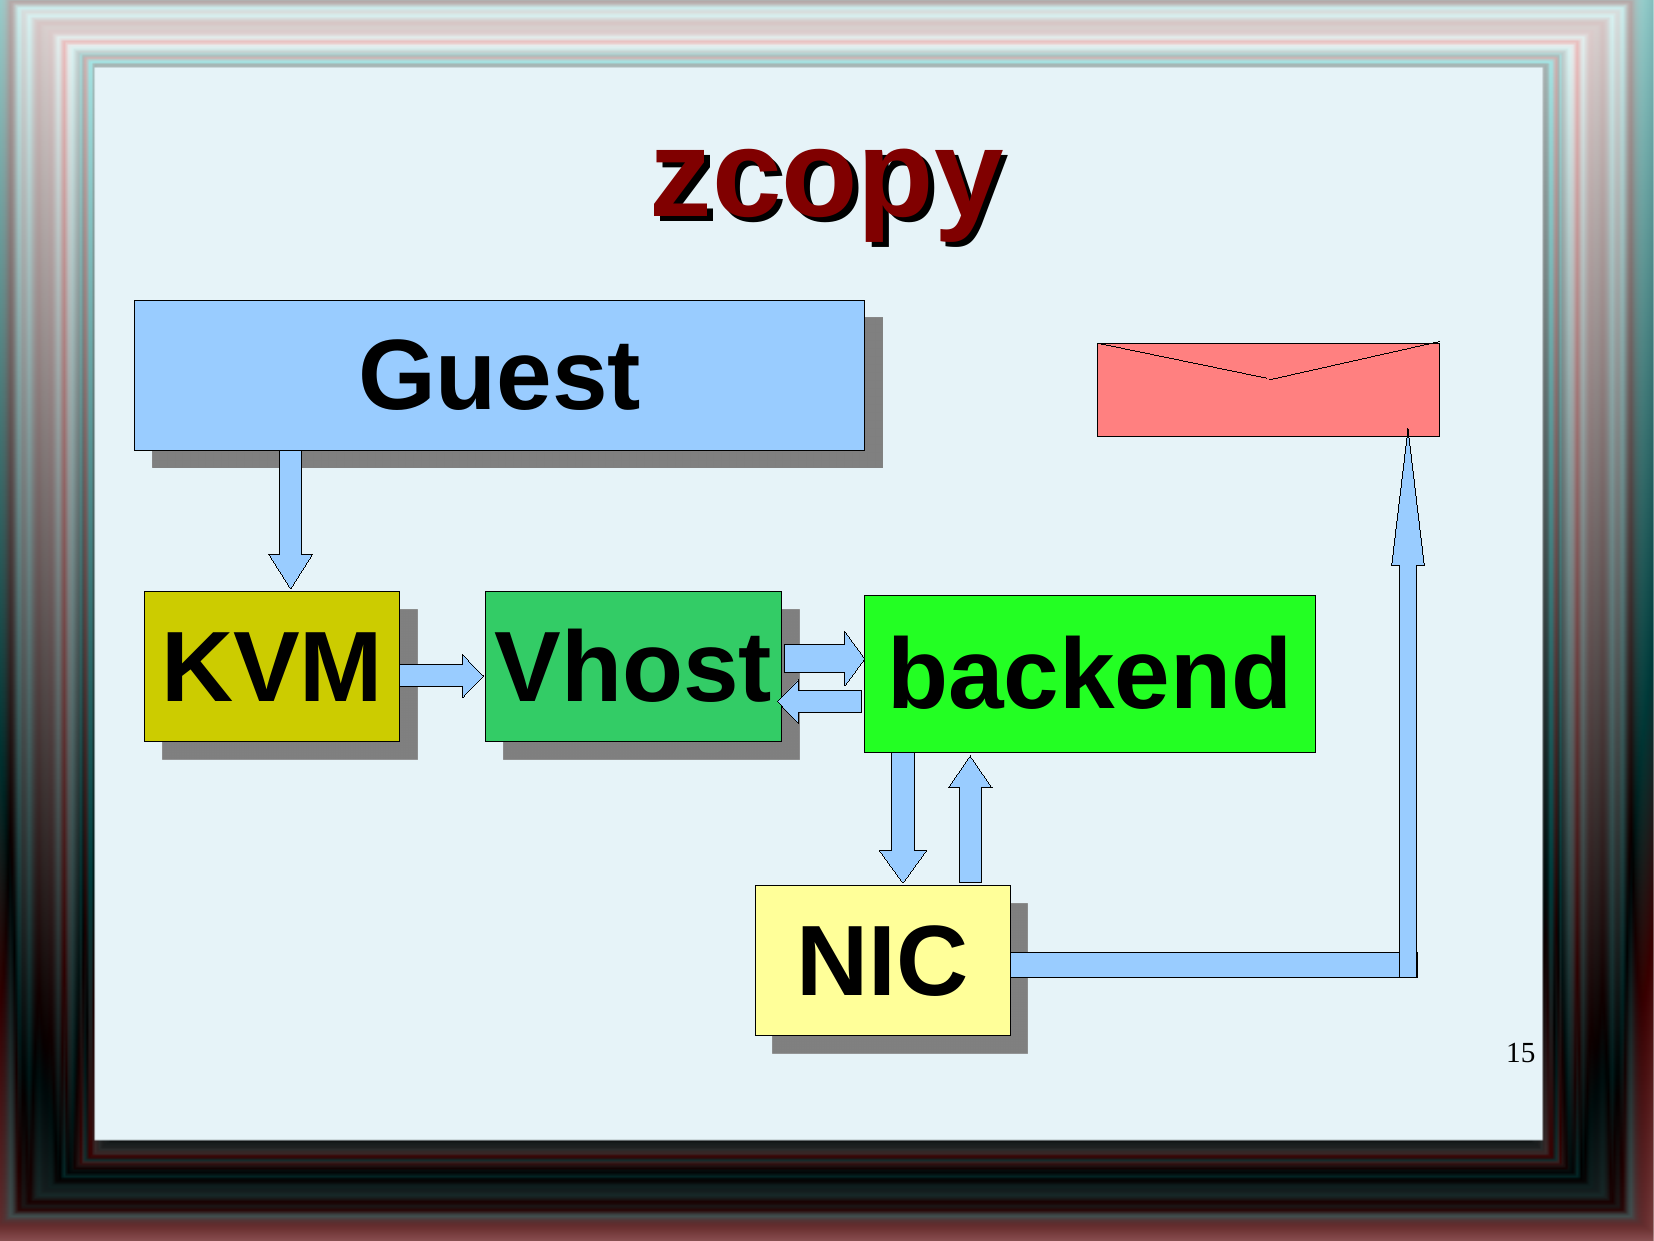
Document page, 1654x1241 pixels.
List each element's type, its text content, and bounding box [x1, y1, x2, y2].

picture [0, 0, 1654, 1241]
text_box [268, 450, 313, 589]
title zcopy [118, 102, 1536, 243]
text_box backend [864, 595, 1316, 753]
text_box KVM [144, 591, 400, 742]
text_box [1010, 343, 1440, 978]
text_box [784, 631, 865, 686]
text_box [777, 679, 862, 724]
text_box [948, 755, 993, 883]
text_box [399, 654, 484, 698]
text_box Guest [134, 300, 865, 451]
text_box [879, 752, 927, 883]
text_box NIC [755, 885, 1011, 1036]
text_box Vhost [485, 591, 782, 742]
